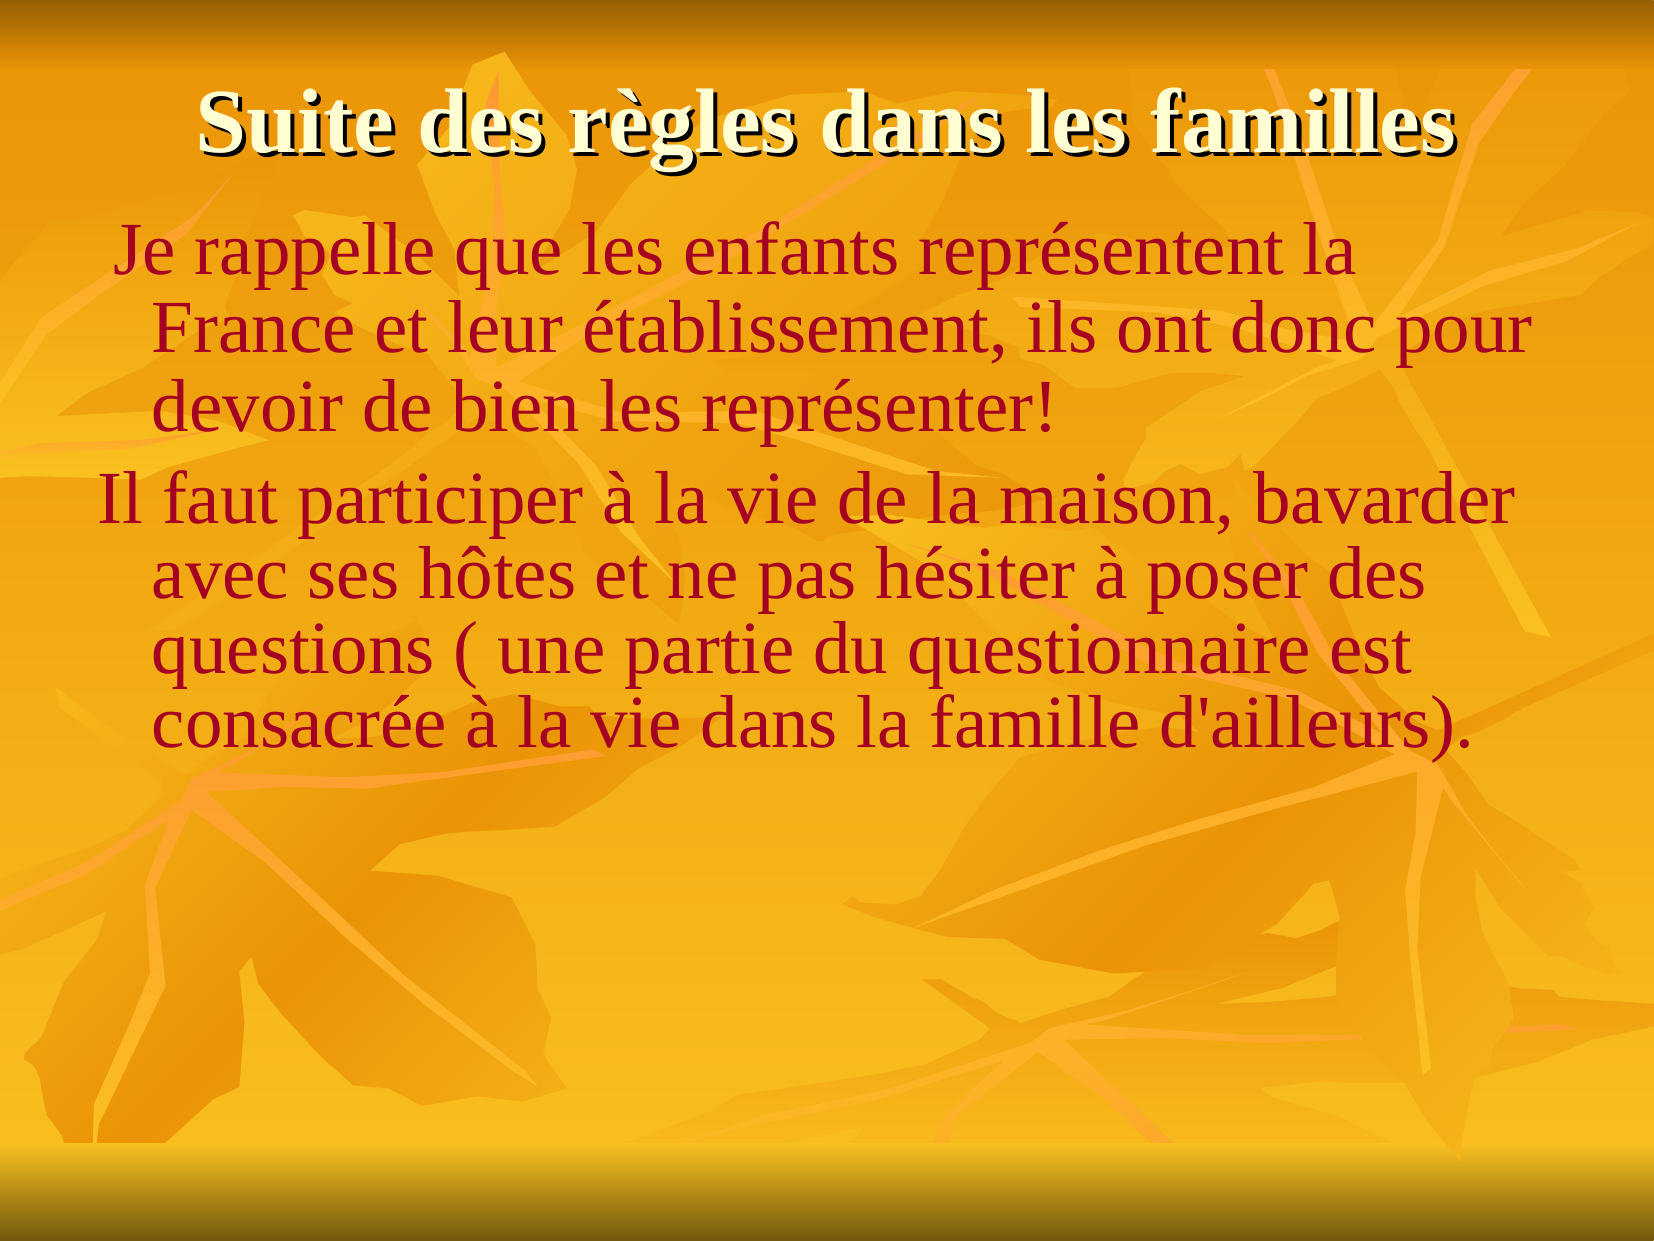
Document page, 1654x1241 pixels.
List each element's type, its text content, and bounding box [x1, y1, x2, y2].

text_box Je rappelle que les enfants représentent la France et leur établissement, ils ont donc pour devoir de bien les représenter! Il faut participer à la vie de la maison, bavarder avec ses hôtes et ne pas hésiter à poser des questions ( une partie du questionnaire est consacrée à la vie dans la famille d'ailleurs). [82, 203, 1571, 1167]
title Suite des règles dans les familles [82, 0, 1571, 203]
